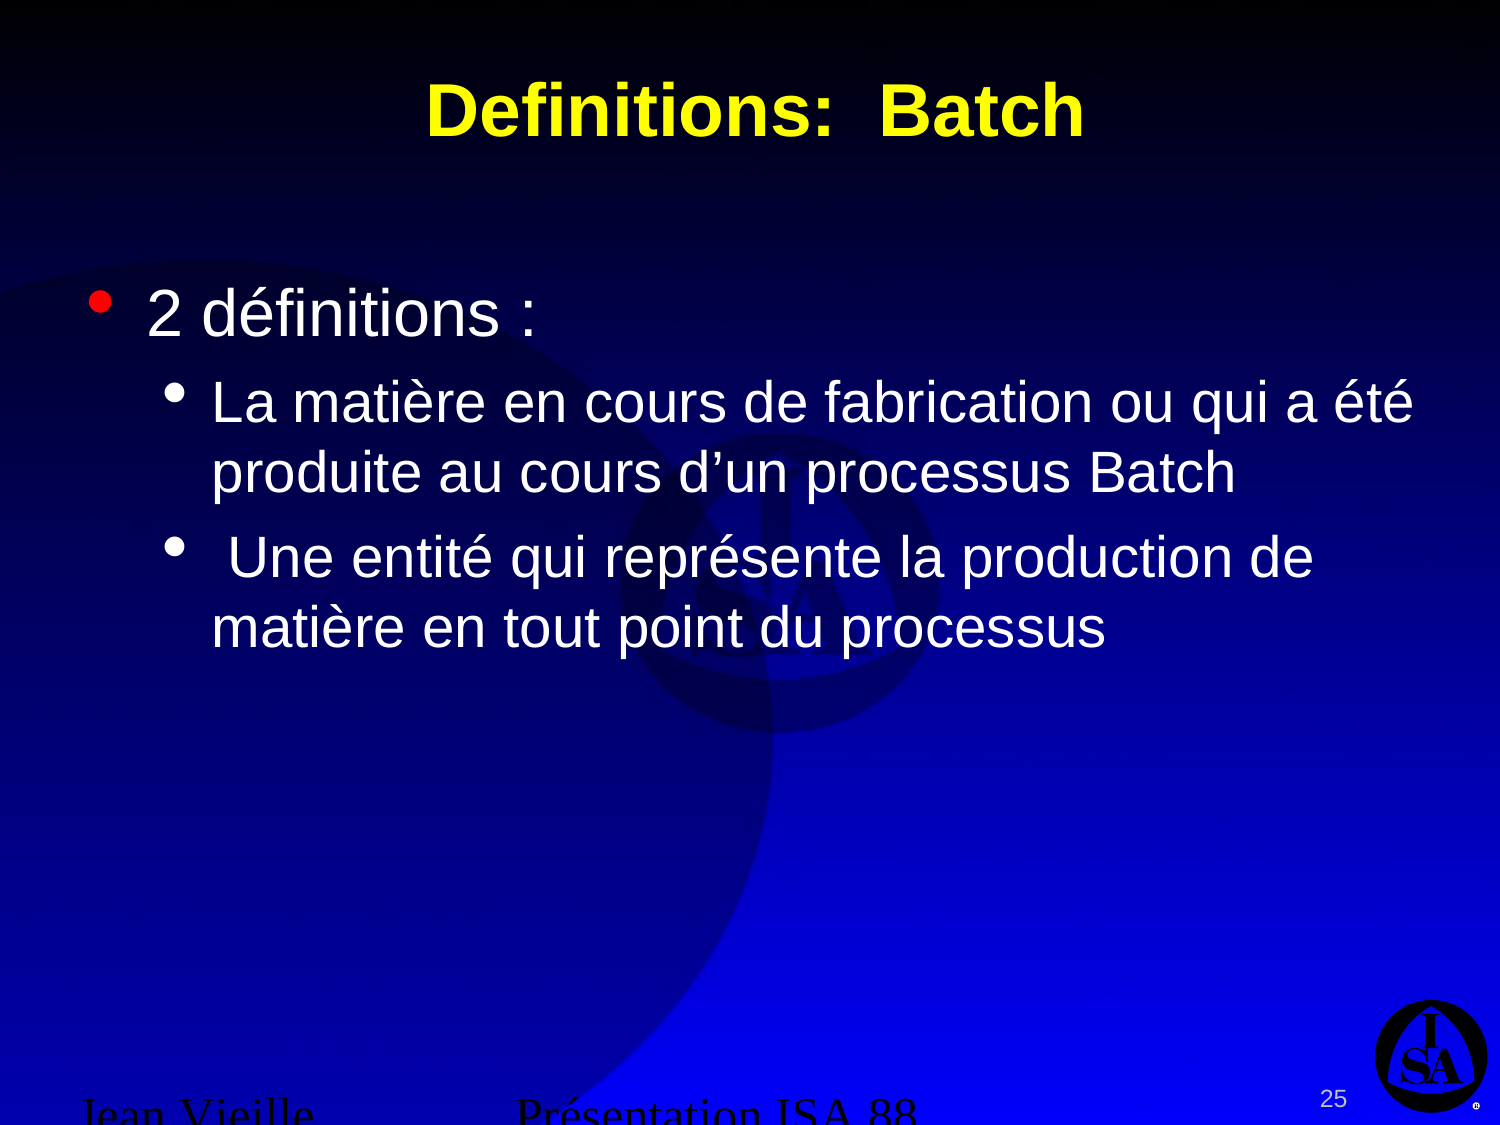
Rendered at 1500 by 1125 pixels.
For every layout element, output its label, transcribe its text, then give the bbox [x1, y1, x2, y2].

picture [565, 1110, 575, 1118]
picture [607, 1110, 617, 1118]
picture [0, 0, 1500, 1125]
picture [830, 1103, 841, 1118]
picture [668, 1120, 677, 1125]
picture [874, 1101, 885, 1114]
picture [898, 1116, 911, 1125]
picture [124, 1120, 133, 1125]
picture [524, 1101, 535, 1117]
picture [148, 1111, 157, 1125]
picture [102, 1110, 112, 1118]
title Definitions: Batch [75, 12, 1438, 201]
picture [234, 1110, 244, 1118]
picture [899, 1101, 910, 1114]
picture [745, 1111, 754, 1125]
picture [631, 1111, 640, 1125]
picture [873, 1116, 886, 1125]
list 2 définitions : La matière en cours de fabrication ou qui a été produite au cours d’un processus Batch Une entité qui représente la production de matière en tout point du processus [74, 262, 1441, 1076]
picture [298, 1110, 308, 1118]
picture [828, 1121, 843, 1125]
picture [718, 1110, 731, 1125]
